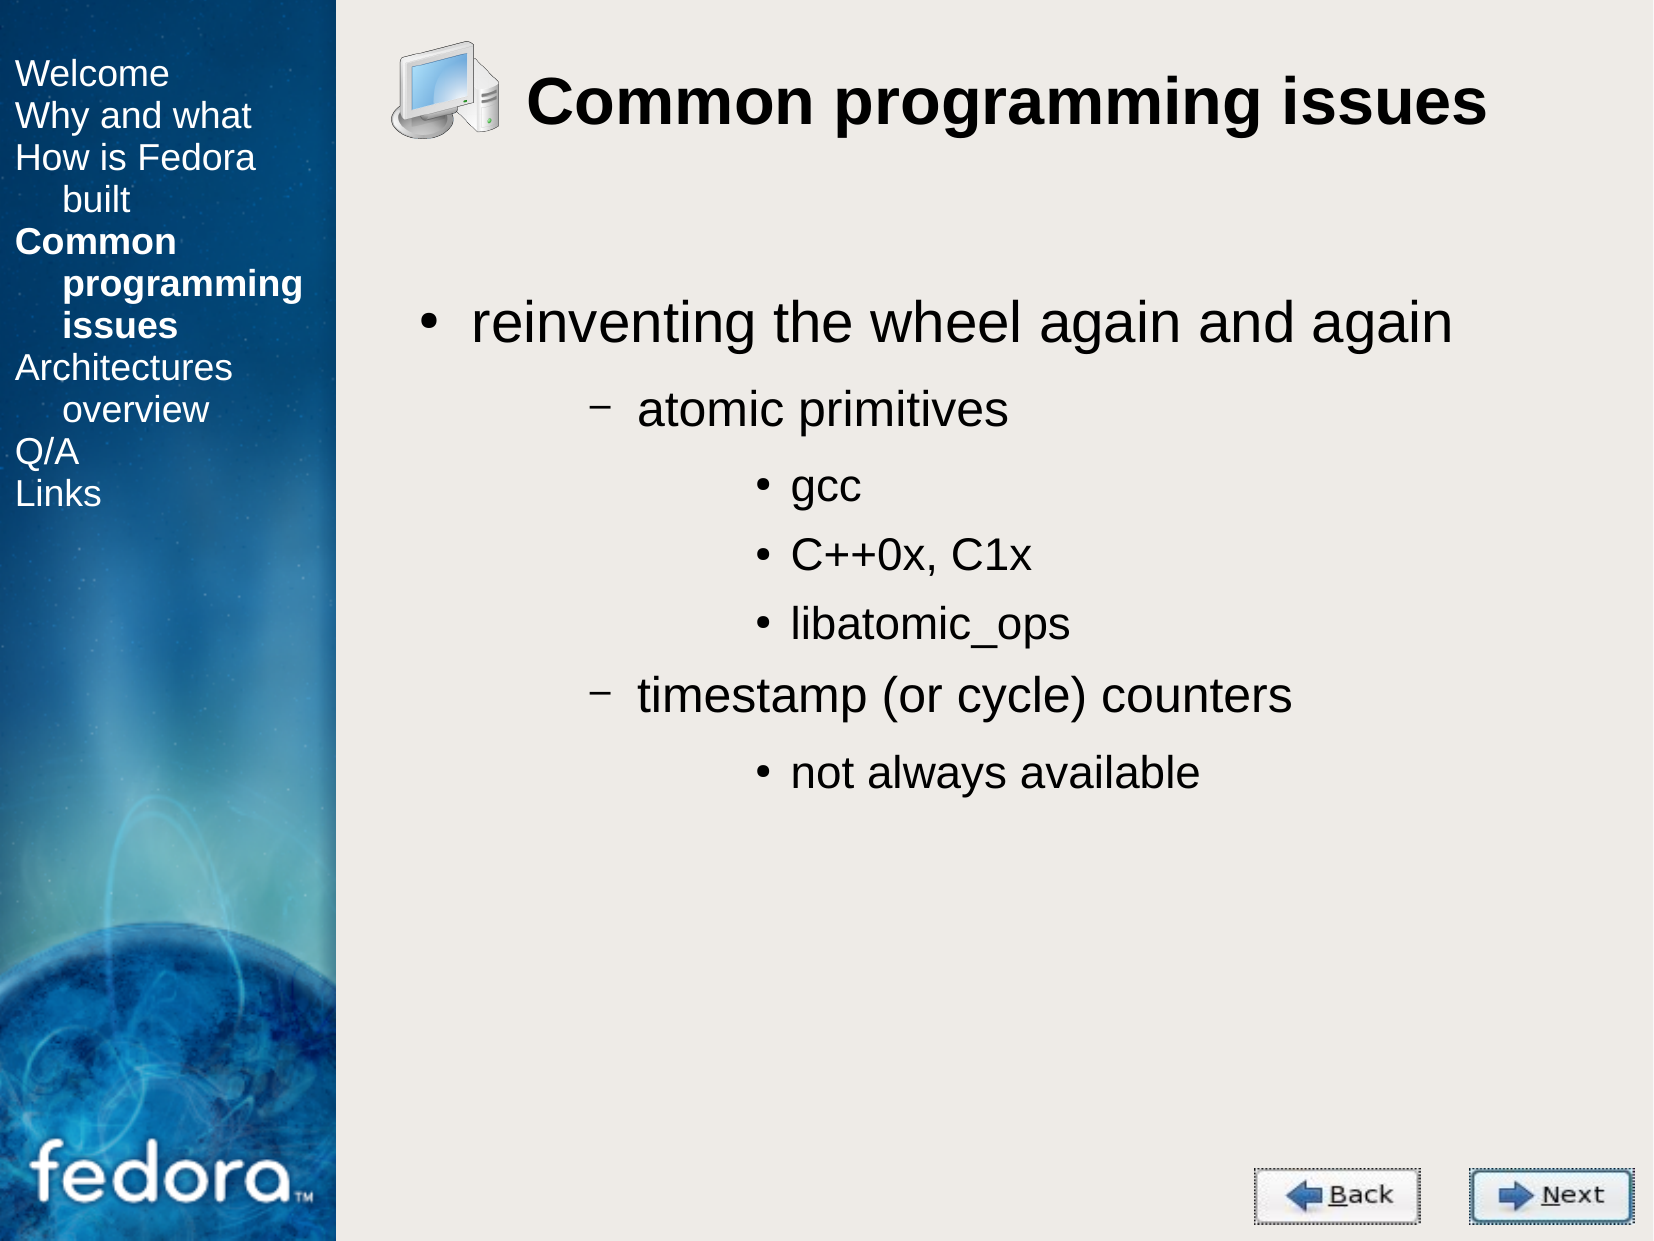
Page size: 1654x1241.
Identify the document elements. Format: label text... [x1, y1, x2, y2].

list reinventing the wheel again and again atomic primitives gcc C++0x, C1x libatomic_ops timestamp (or cycle) counters not always available [400, 290, 1617, 1094]
text_box Common programming issues [511, 56, 1509, 147]
text_box Welcome Why and what How is Fedora built Common programming issues Architectures overview Q/A Links [0, 45, 327, 523]
picture [0, 0, 1654, 1241]
